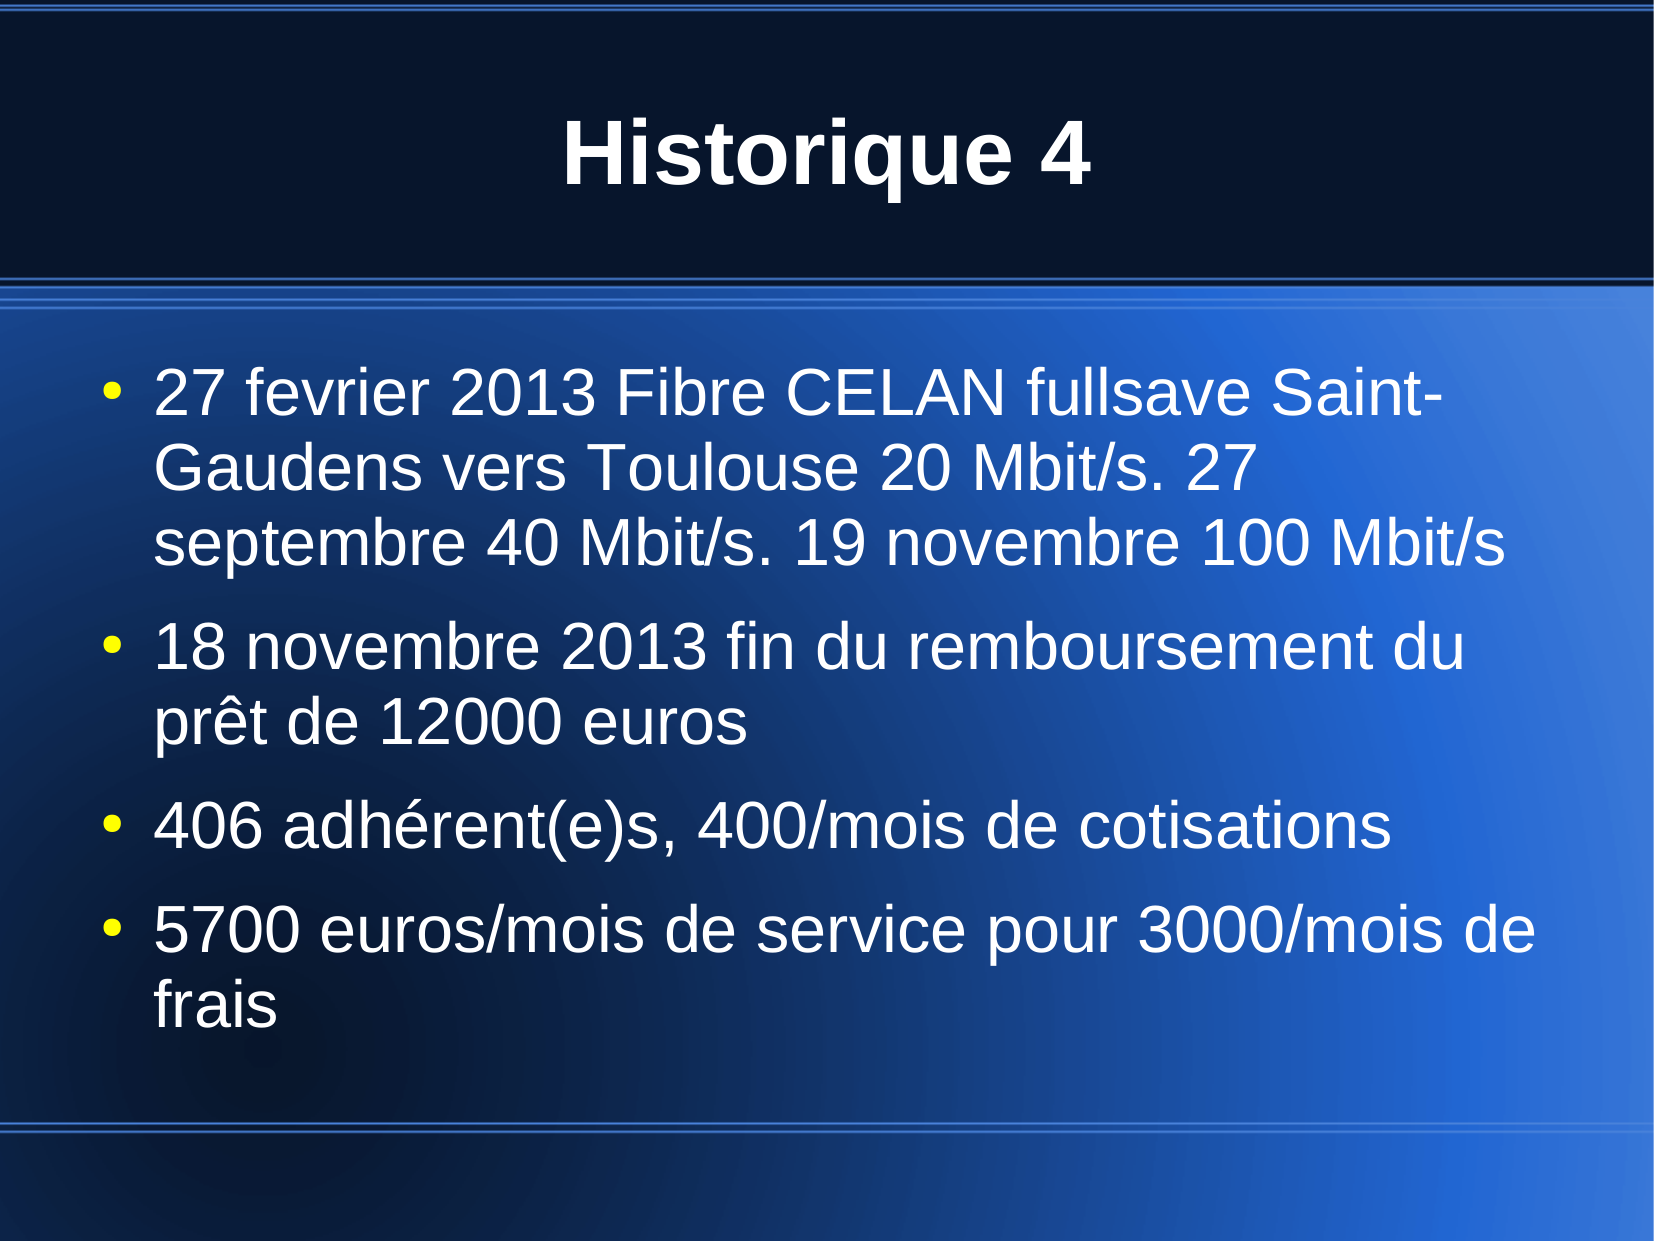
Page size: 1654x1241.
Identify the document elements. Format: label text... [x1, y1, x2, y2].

list 27 fevrier 2013 Fibre CELAN fullsave Saint-Gaudens vers Toulouse 20 Mbit/s. 27 septembre 40 Mbit/s. 19 novembre 100 Mbit/s 18 novembre 2013 fin du remboursement du prêt de 12000 euros 406 adhérent(e)s, 400/mois de cotisations 5700 euros/mois de service pour 3000/mois de frais [82, 355, 1571, 1159]
title Historique 4 [82, 56, 1571, 250]
picture [0, 0, 1654, 1241]
